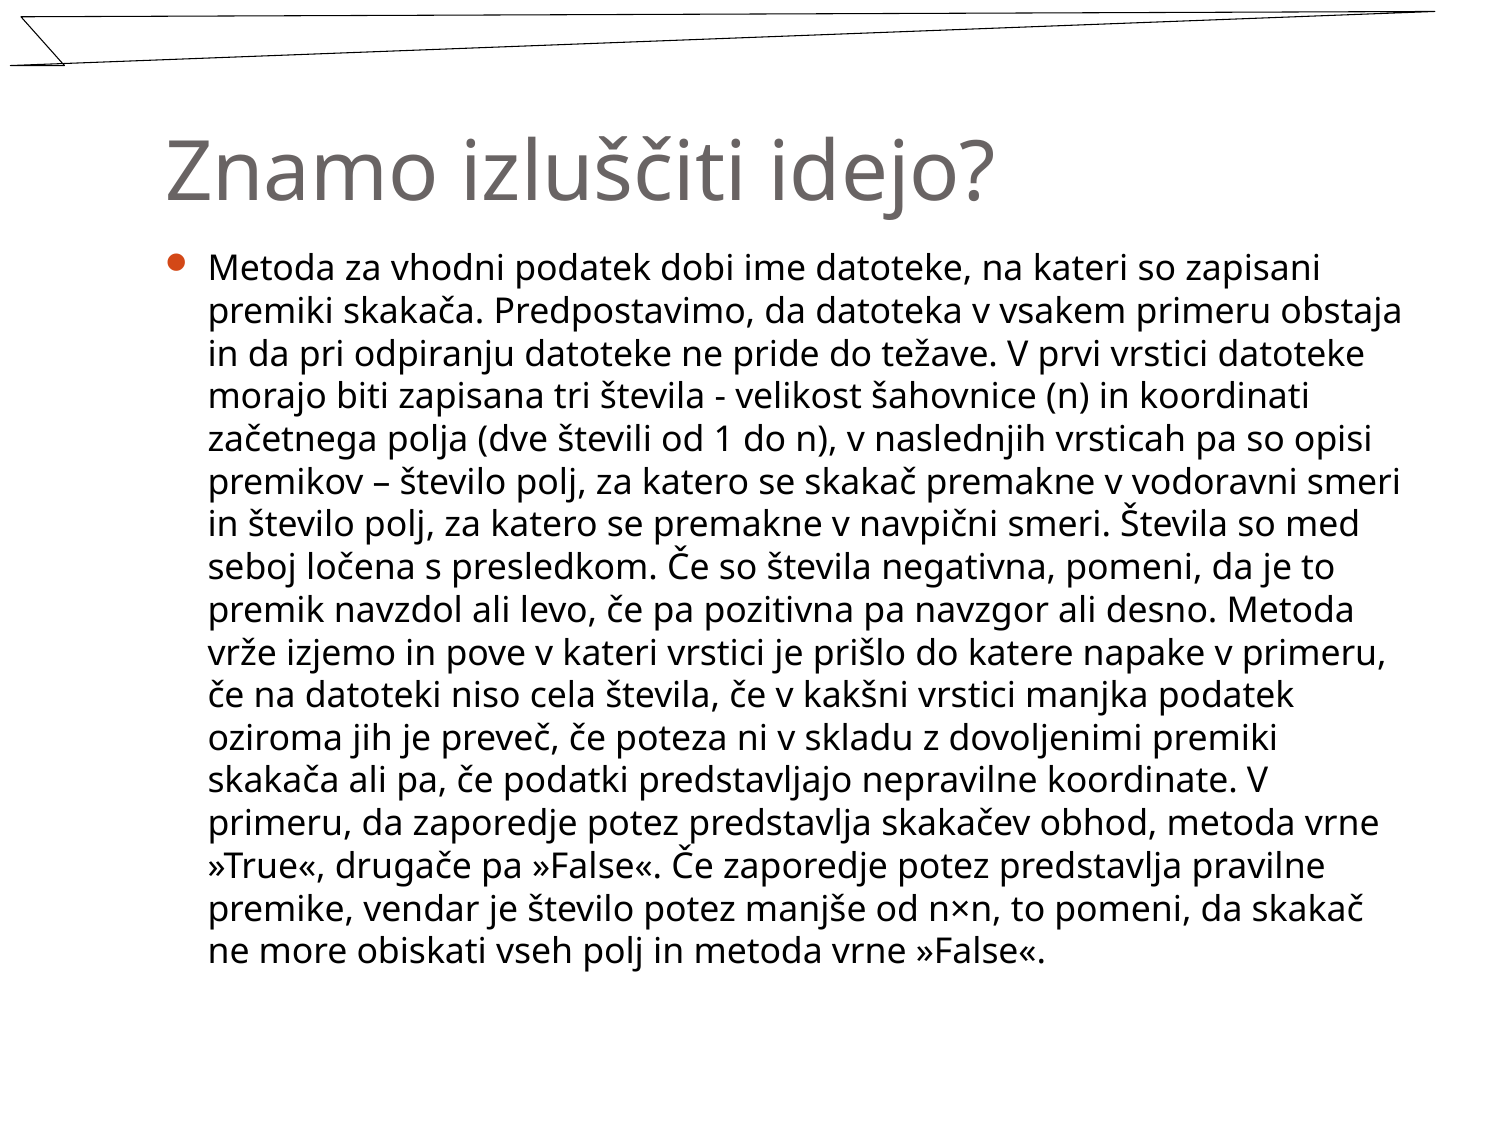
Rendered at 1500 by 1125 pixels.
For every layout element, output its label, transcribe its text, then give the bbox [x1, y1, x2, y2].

list Metoda za vhodni podatek dobi ime datoteke, na kateri so zapisani premiki skakača. Predpostavimo, da datoteka v vsakem primeru obstaja in da pri odpiranju datoteke ne pride do težave. V prvi vrstici datoteke morajo biti zapisana tri števila - velikost šahovnice (n) in koordinati začetnega polja (dve števili od 1 do n), v naslednjih vrsticah pa so opisi premikov – število polj, za katero se skakač premakne v vodoravni smeri in število polj, za katero se premakne v navpični smeri. Števila so med seboj ločena s presledkom. Če so števila negativna, pomeni, da je to premik navzdol ali levo, če pa pozitivna pa navzgor ali desno. Metoda vrže izjemo in pove v kateri vrstici je prišlo do katere napake v primeru, če na datoteki niso cela števila, če v kakšni vrstici manjka podatek oziroma jih je preveč, če poteza ni v skladu z dovoljenimi premiki skakača ali pa, če podatki predstavljajo nepravilne koordinate. V primeru, da zaporedje potez predstavlja skakačev obhod, metoda vrne »True«, drugače pa »False«. Če zaporedje potez predstavlja pravilne premike, vendar je število potez manjše od n×n, to pomeni, da skakač ne more obiskati vseh polj in metoda vrne »False«. [150, 237, 1425, 988]
title Znamo izluščiti idejo? [150, 45, 1425, 233]
